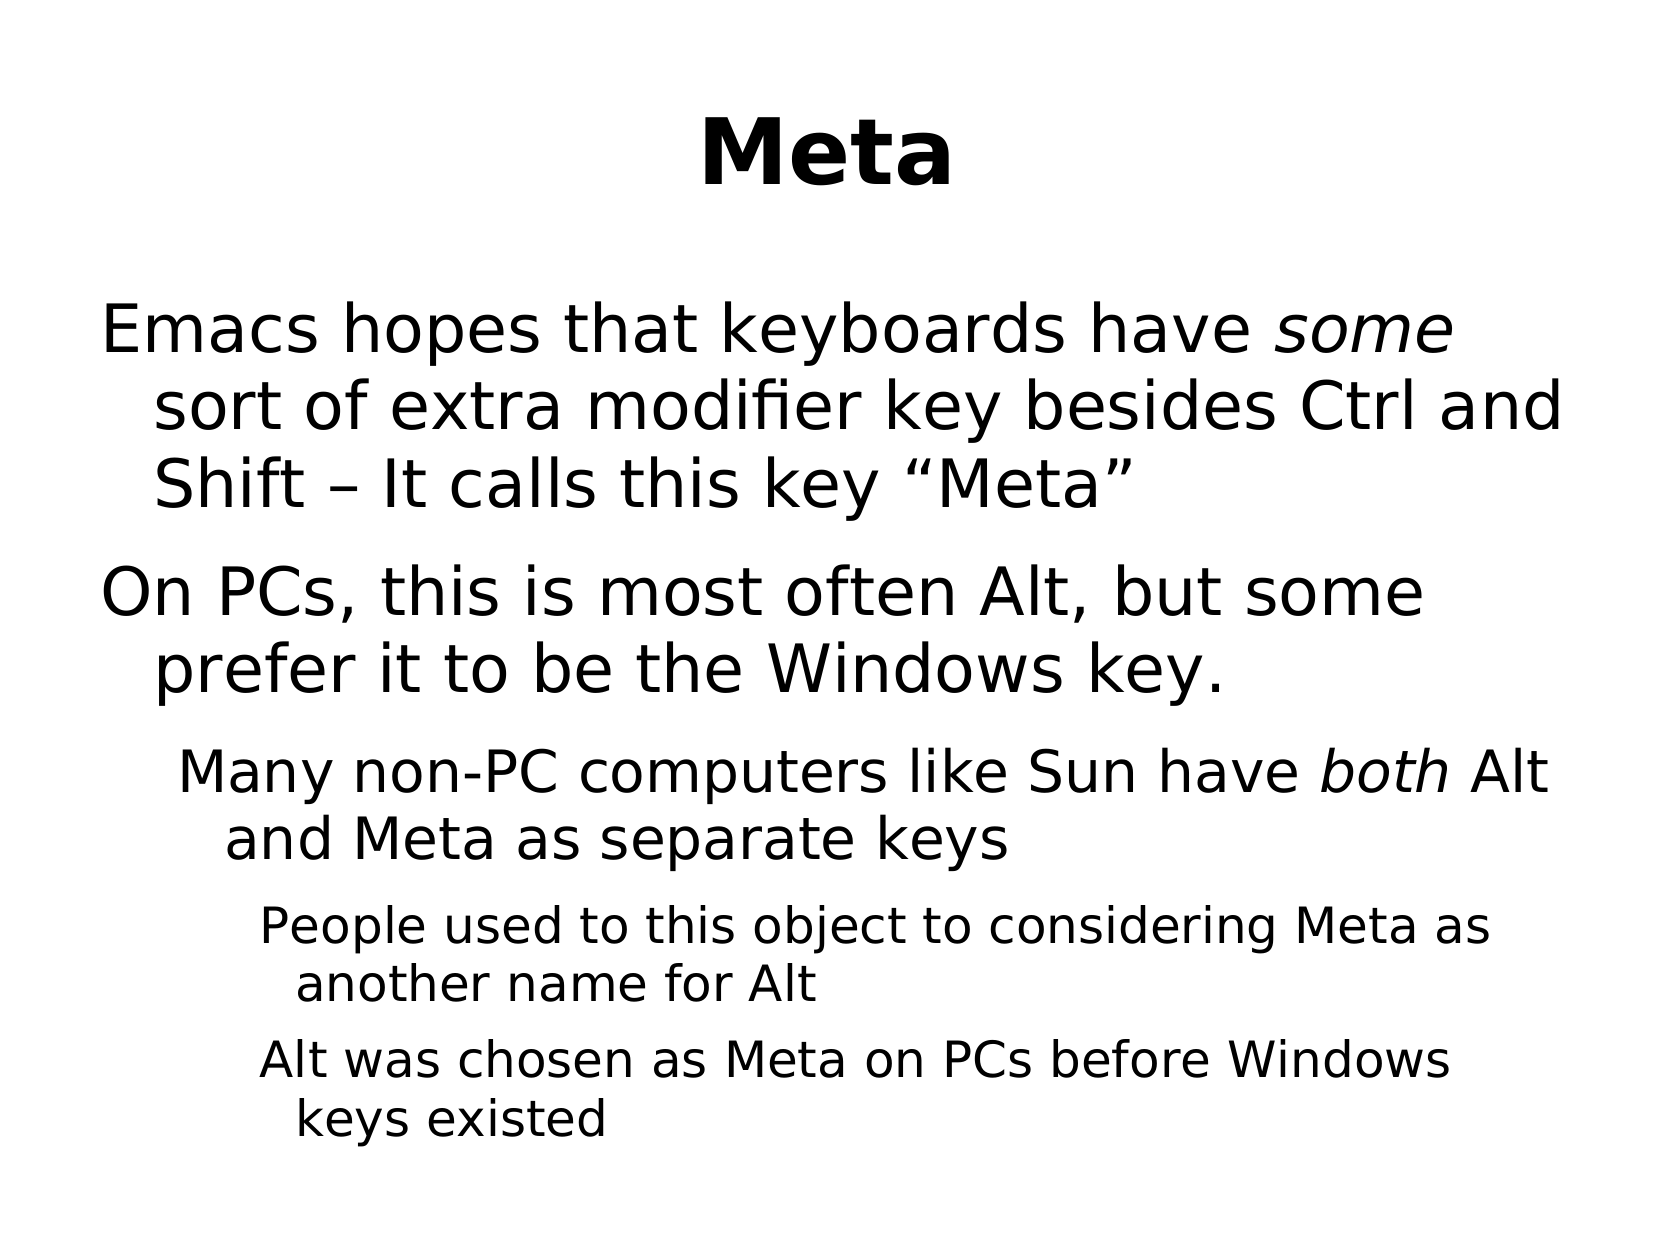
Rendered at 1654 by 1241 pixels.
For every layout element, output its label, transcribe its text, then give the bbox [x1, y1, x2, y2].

title Meta [82, 49, 1571, 257]
list Emacs hopes that keyboards have some sort of extra modifier key besides Ctrl and Shift – It calls this key “Meta” On PCs, this is most often Alt, but some prefer it to be the Windows key. Many non-PC computers like Sun have both Alt and Meta as separate keys People used to this object to considering Meta as another name for Alt Alt was chosen as Meta on PCs before Windows keys existed [82, 290, 1571, 1148]
